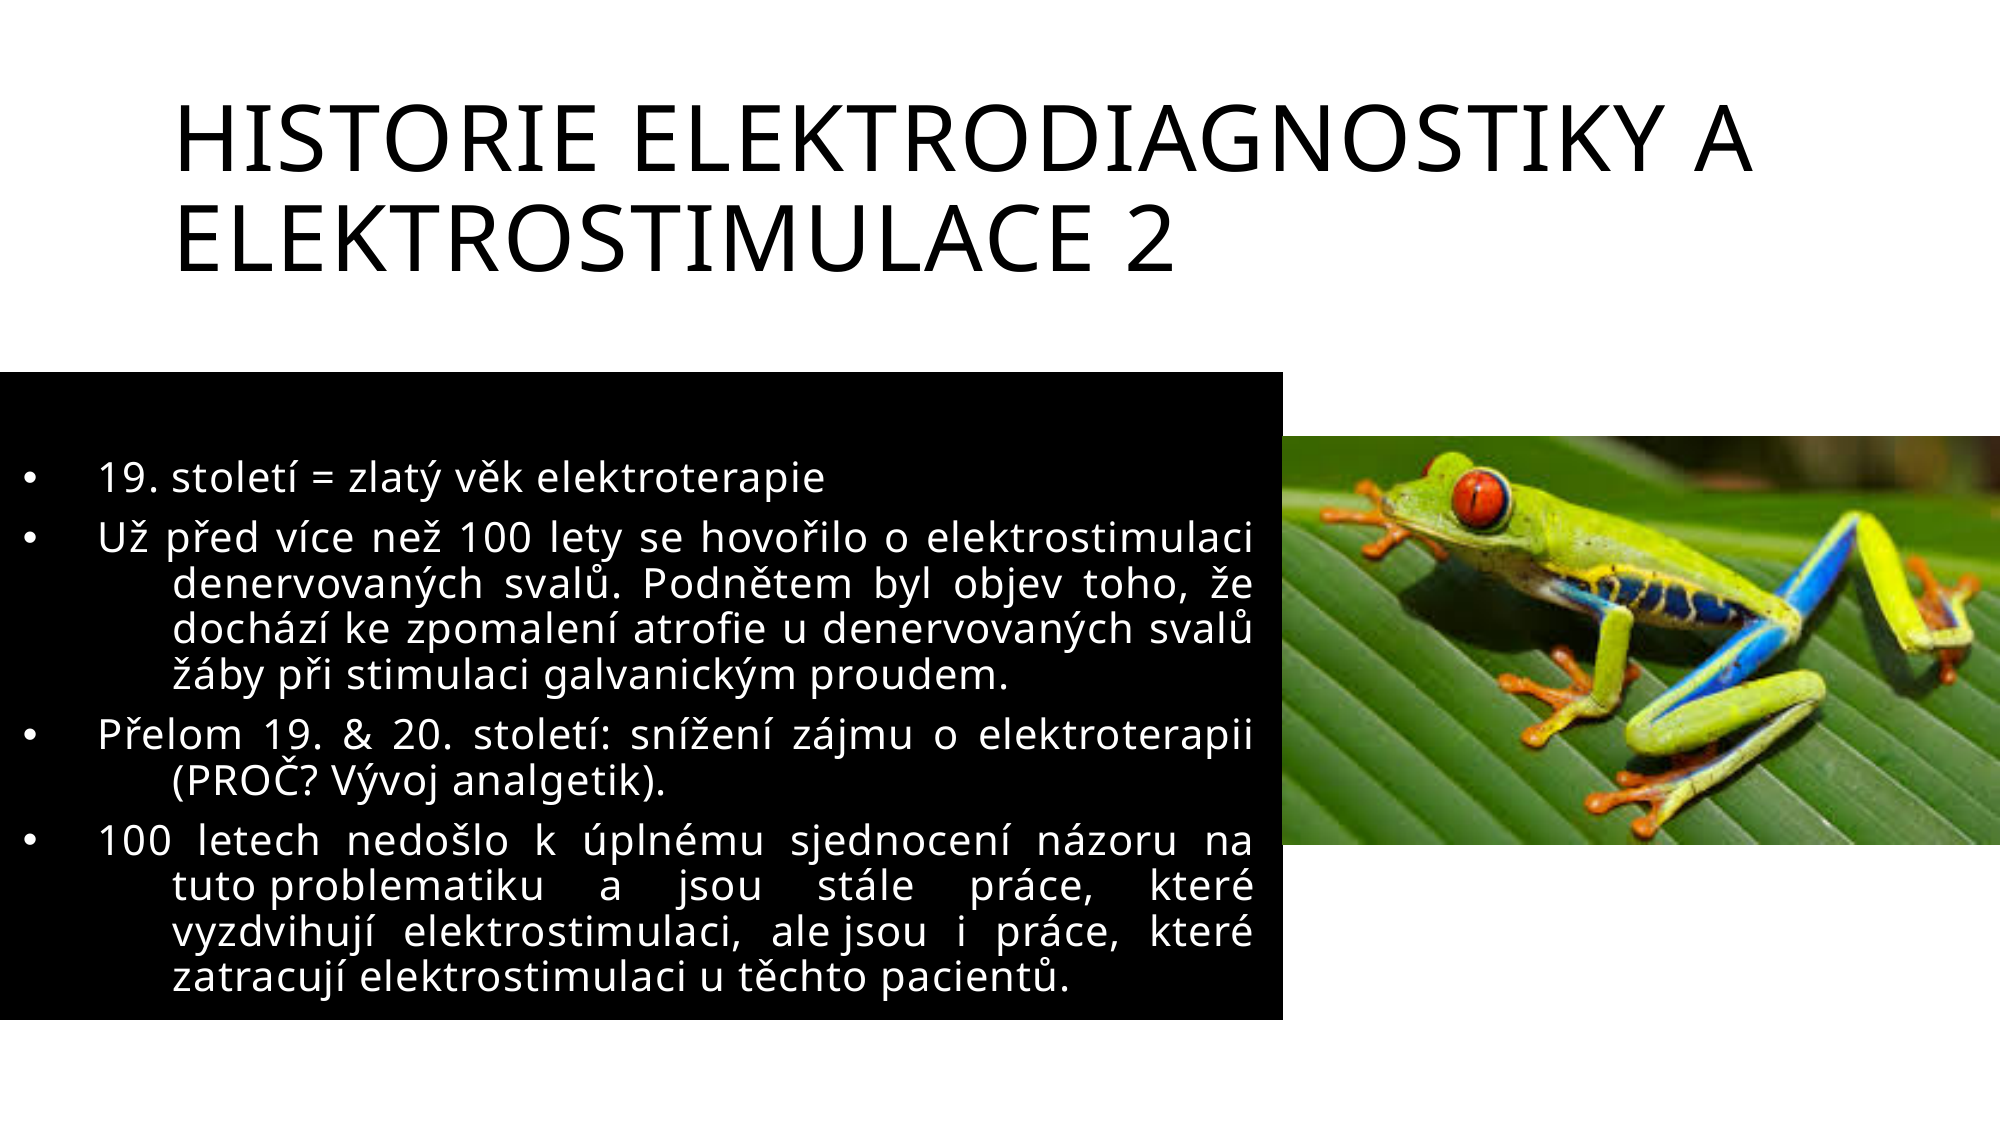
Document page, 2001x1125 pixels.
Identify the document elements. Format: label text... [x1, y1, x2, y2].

list 19. století = zlatý věk elektroterapie Už před více než 100 lety se hovořilo o elektrostimulaci denervovaných svalů. Podnětem byl objev toho, že dochází ke zpomalení atrofie u denervovaných svalů žáby při stimulaci galvanickým proudem. Přelom 19. & 20. století: snížení zájmu o elektroterapii (PROČ? Vývoj analgetik). 100 letech nedošlo k úplnému sjednocení názoru na tuto problematiku a jsou stále práce, které vyzdvihují elektrostimulaci, ale jsou i práce, které zatracují elektrostimulaci u těchto pacientů. [7, 382, 1272, 1075]
text_box [0, 0, 2000, 1125]
picture [1282, 436, 2000, 845]
title HISTORIE ELEKTRODIAGNOSTIKY A ELEKTROSTIMULACE 2 [157, 52, 1842, 332]
